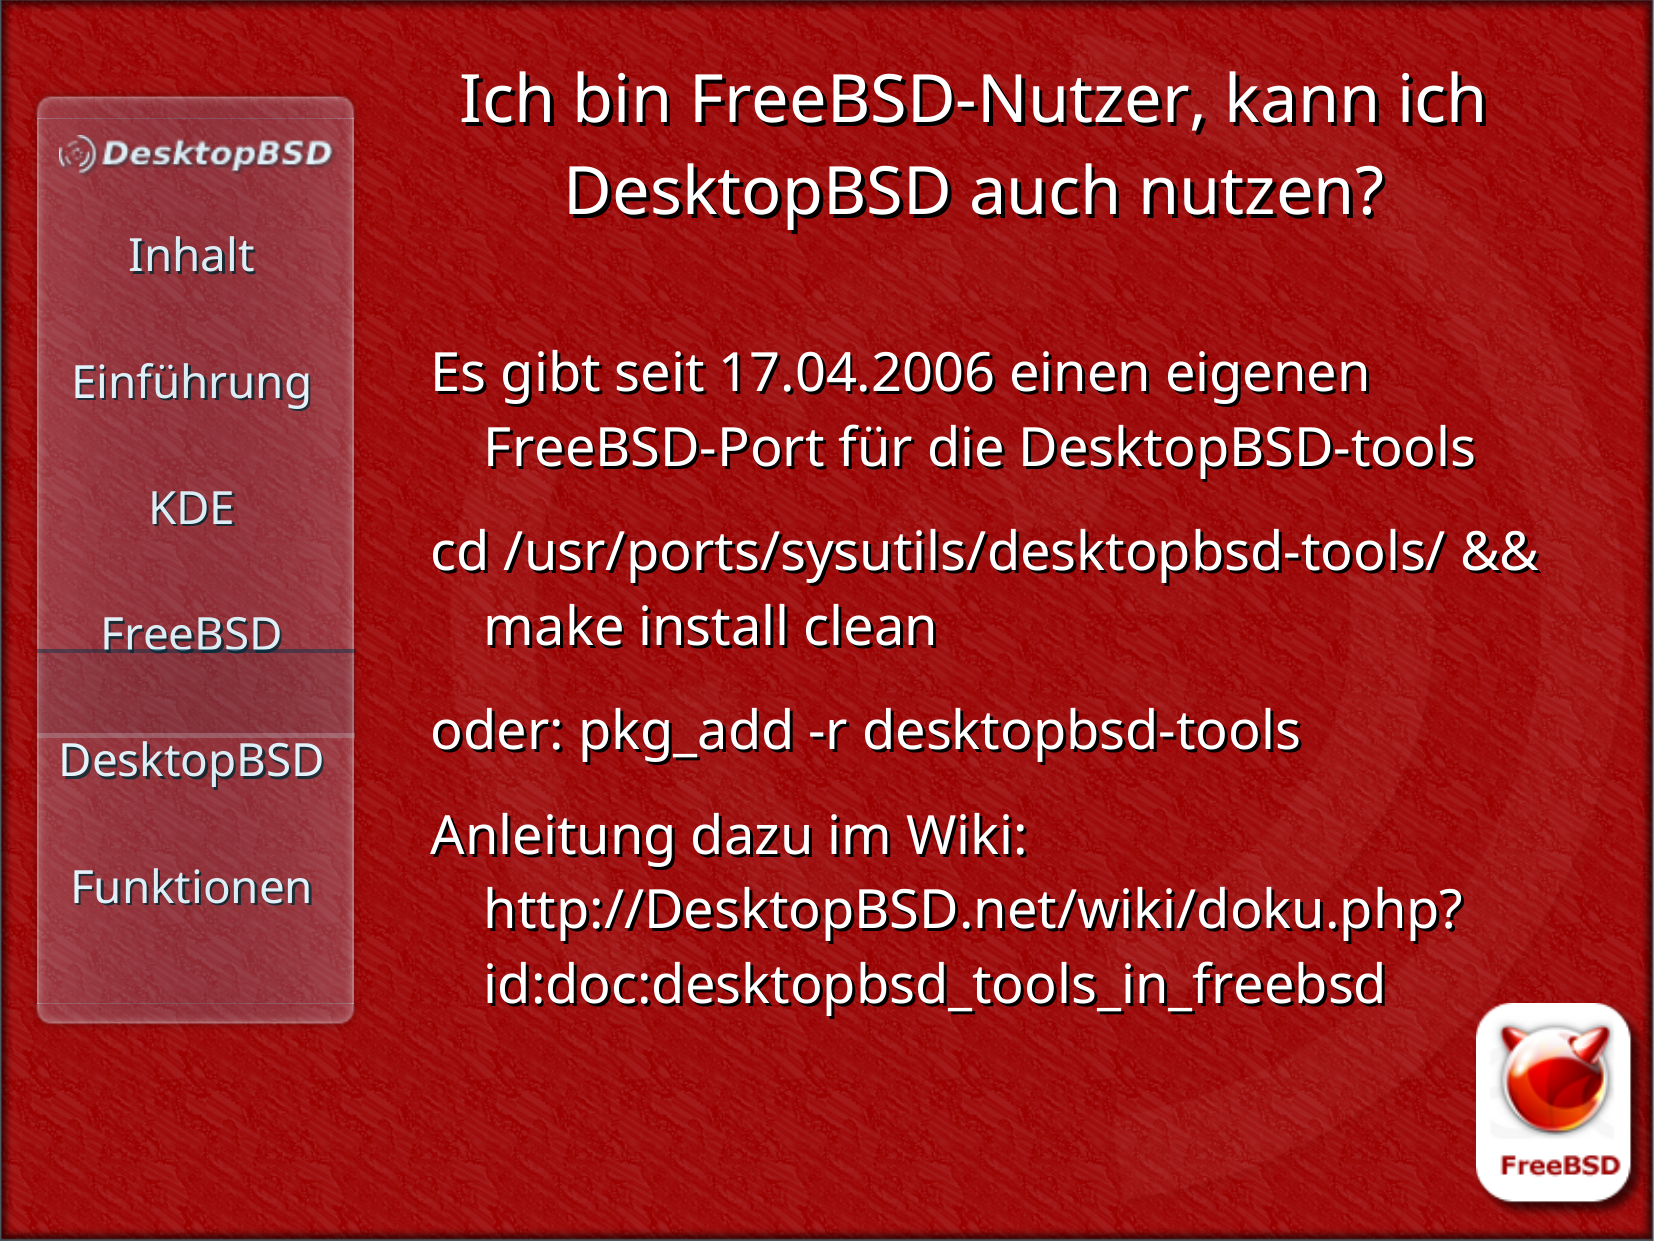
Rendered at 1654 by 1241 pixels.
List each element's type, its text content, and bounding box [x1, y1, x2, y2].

list Es gibt seit 17.04.2006 einen eigenen FreeBSD-Port für die DesktopBSD-tools cd /usr/ports/sysutils/desktopbsd-tools/ && make install clean oder: pkg_add -r desktopbsd-tools Anleitung dazu im Wiki: http://DesktopBSD.net/wiki/doku.php?id:doc:desktopbsd_tools_in_freebsd [413, 333, 1595, 1064]
picture [0, 0, 1654, 1241]
title Ich bin FreeBSD-Nutzer, kann ich DesktopBSD auch nutzen? [383, 50, 1566, 325]
